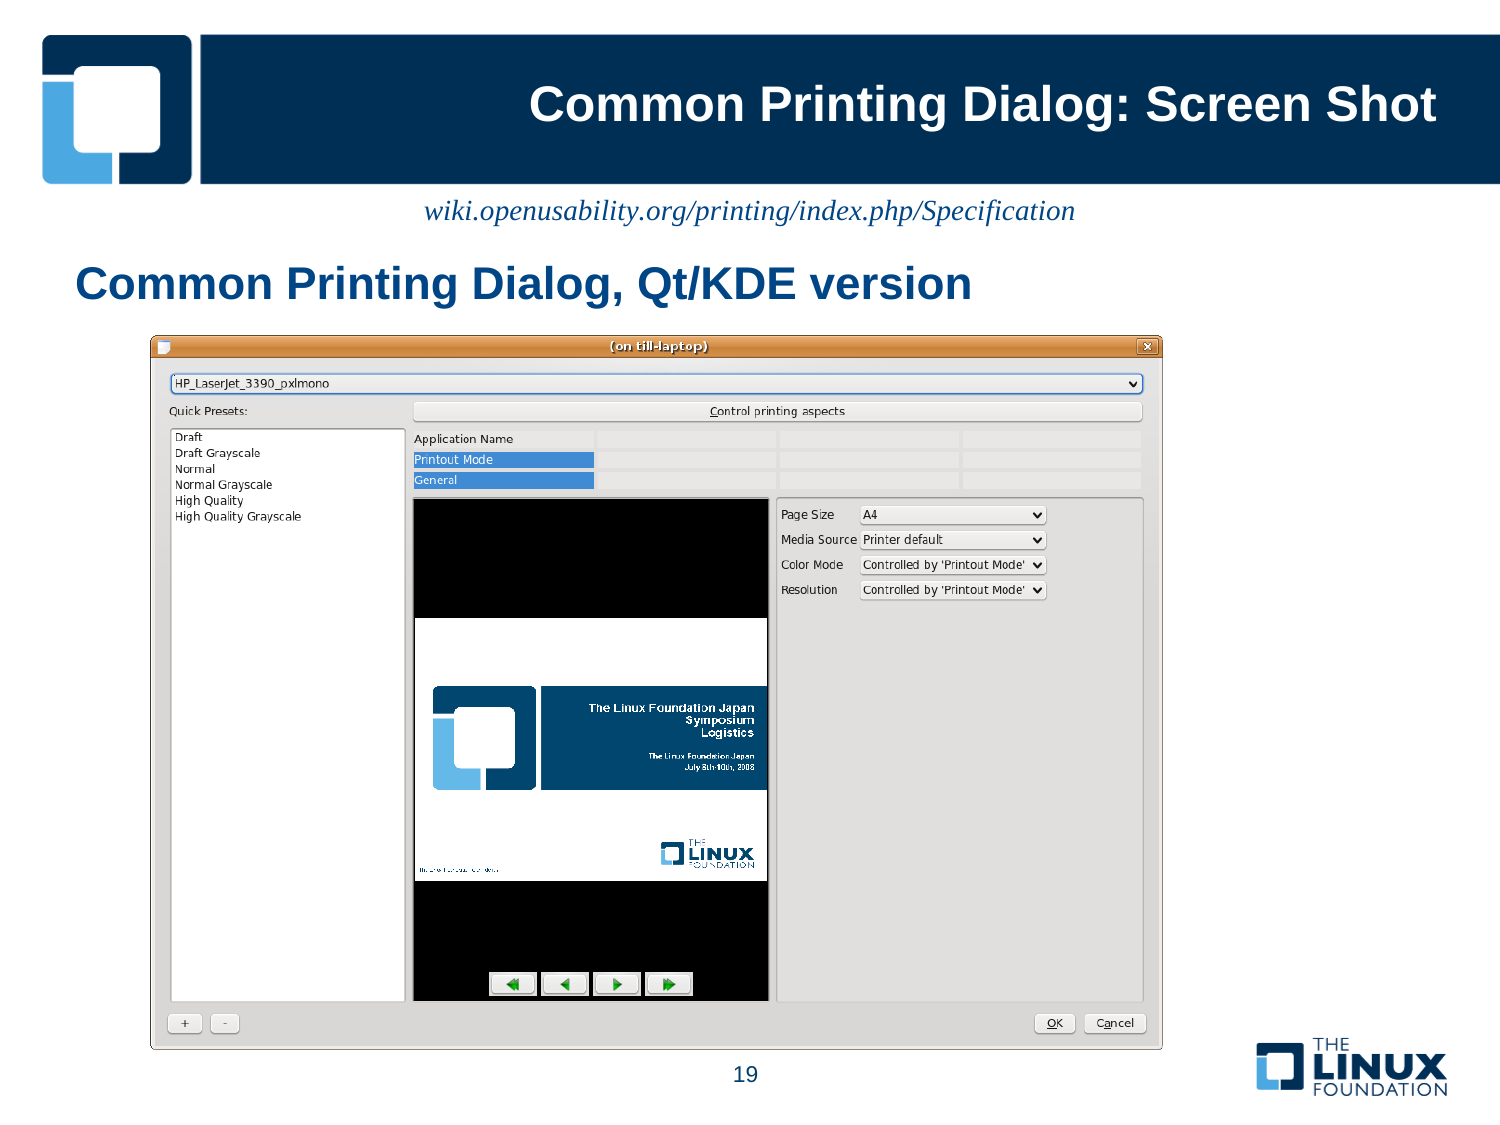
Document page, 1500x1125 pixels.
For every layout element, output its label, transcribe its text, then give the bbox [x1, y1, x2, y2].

text_box wiki.openusability.org/printing/index.php/Specification [0, 187, 1500, 259]
list Common Printing Dialog, Qt/KDE version [75, 262, 1438, 1048]
picture [0, 259, 1500, 1125]
title Common Printing Dialog: Screen Shot [249, 44, 1438, 168]
picture [0, 0, 1500, 187]
